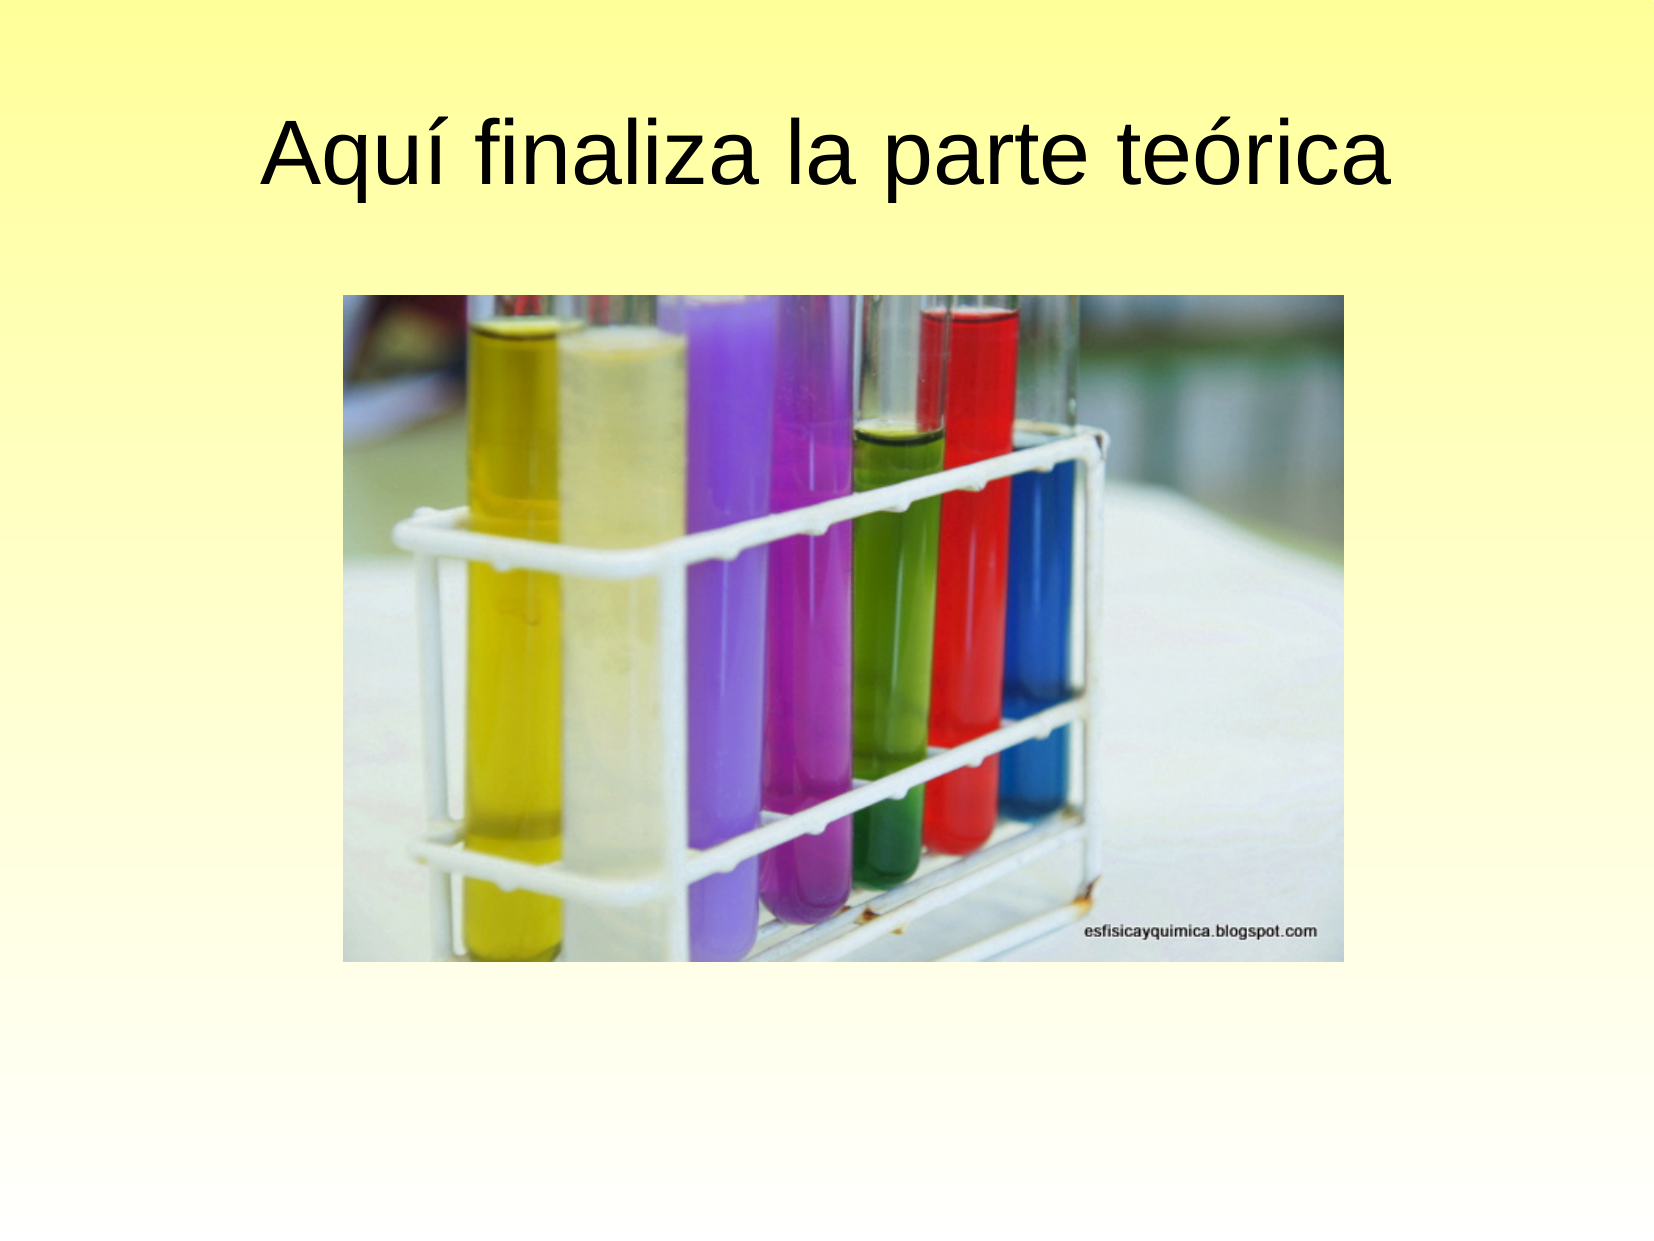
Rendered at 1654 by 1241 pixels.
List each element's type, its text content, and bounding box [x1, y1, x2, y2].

title Aquí finaliza la parte teórica [82, 49, 1571, 257]
picture [343, 295, 1344, 962]
